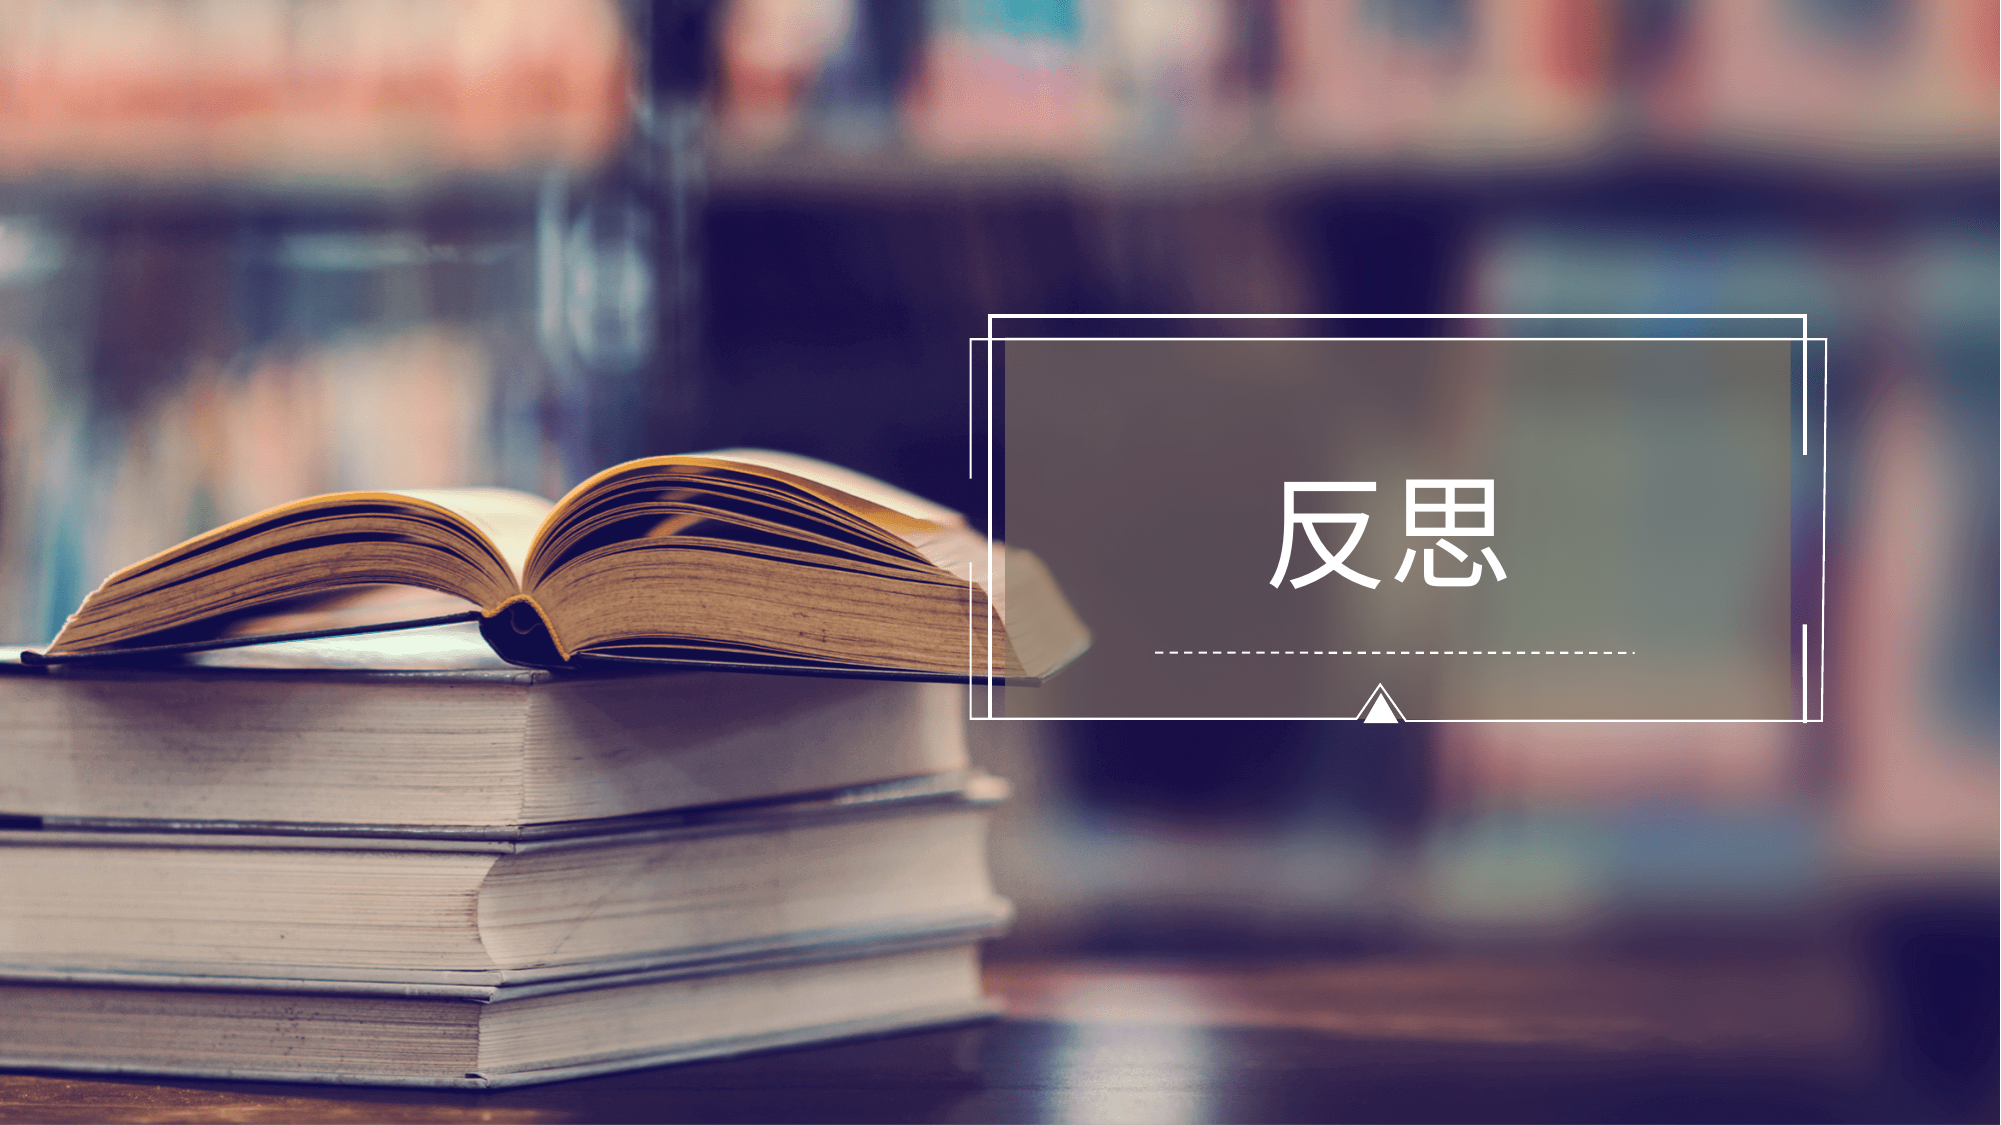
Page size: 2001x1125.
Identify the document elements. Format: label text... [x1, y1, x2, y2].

text_box 反思 [1248, 446, 1549, 612]
picture [0, 0, 2000, 1125]
text_box [1005, 341, 1791, 719]
text_box [1359, 688, 1402, 724]
